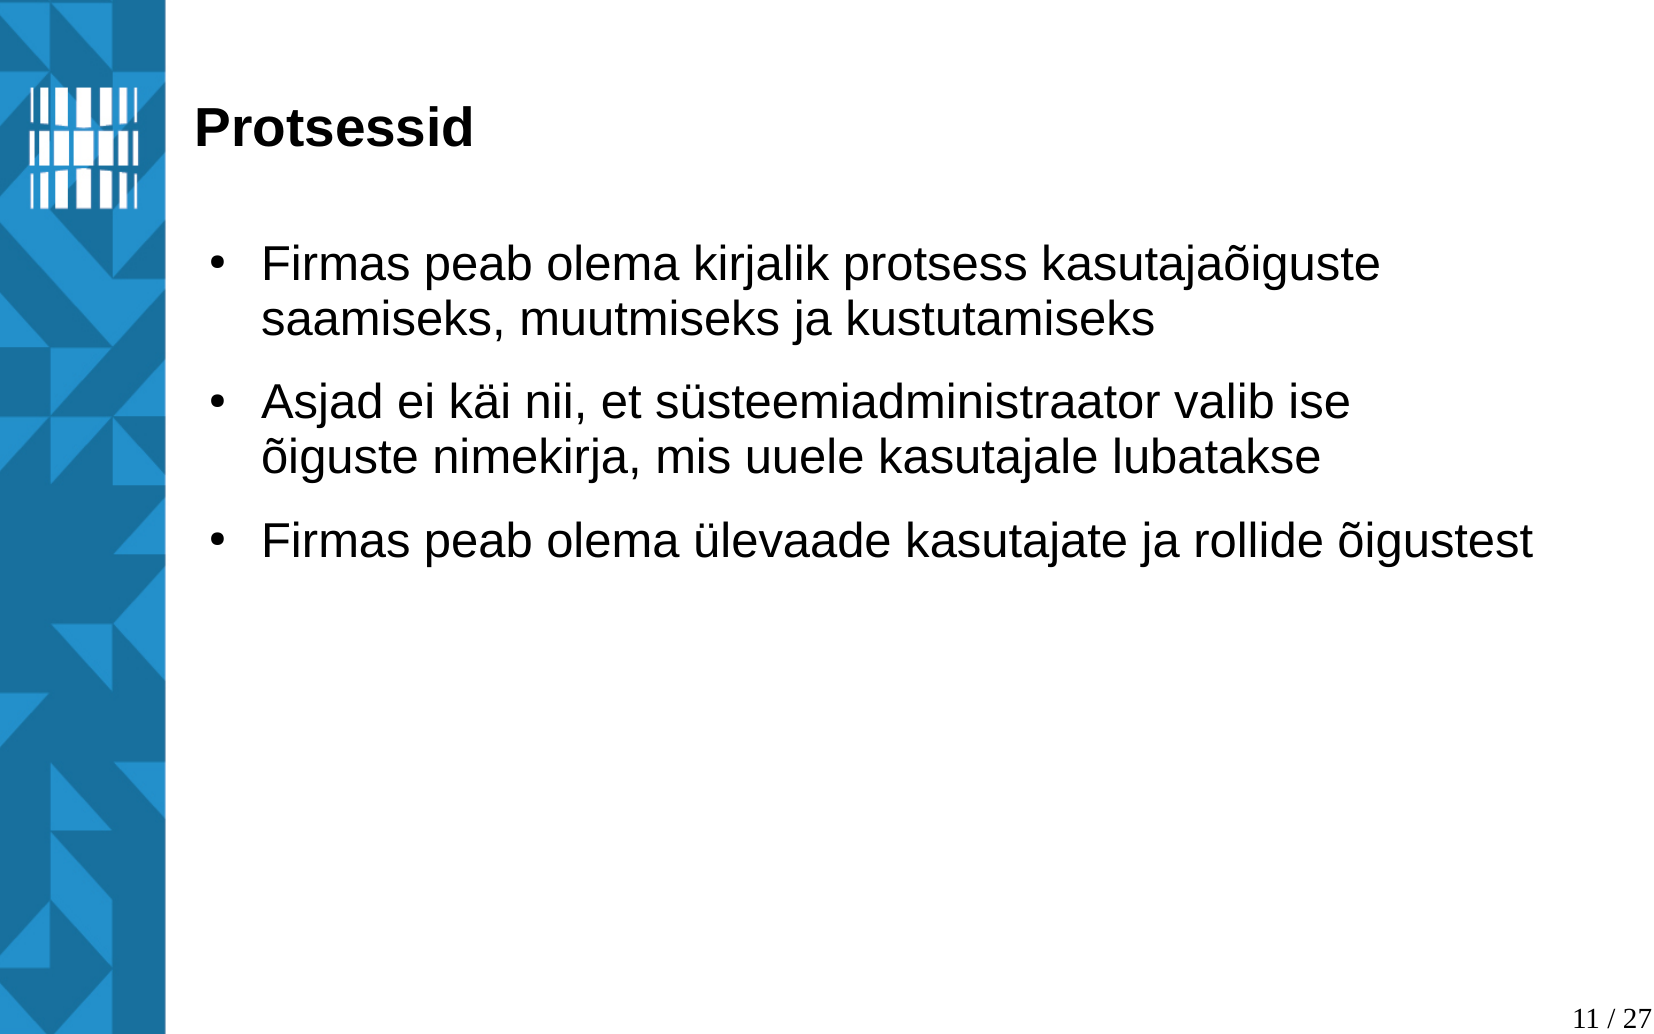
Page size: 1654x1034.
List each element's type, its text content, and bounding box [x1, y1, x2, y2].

title Protsessid [194, 41, 1353, 214]
list Firmas peab olema kirjalik protsess kasutajaõiguste saamiseks, muutmiseks ja kustutamiseks Asjad ei käi nii, et süsteemiadministraator valib ise õiguste nimekirja, mis uuele kasutajale lubatakse Firmas peab olema ülevaade kasutajate ja rollide õigustest [191, 236, 1536, 621]
